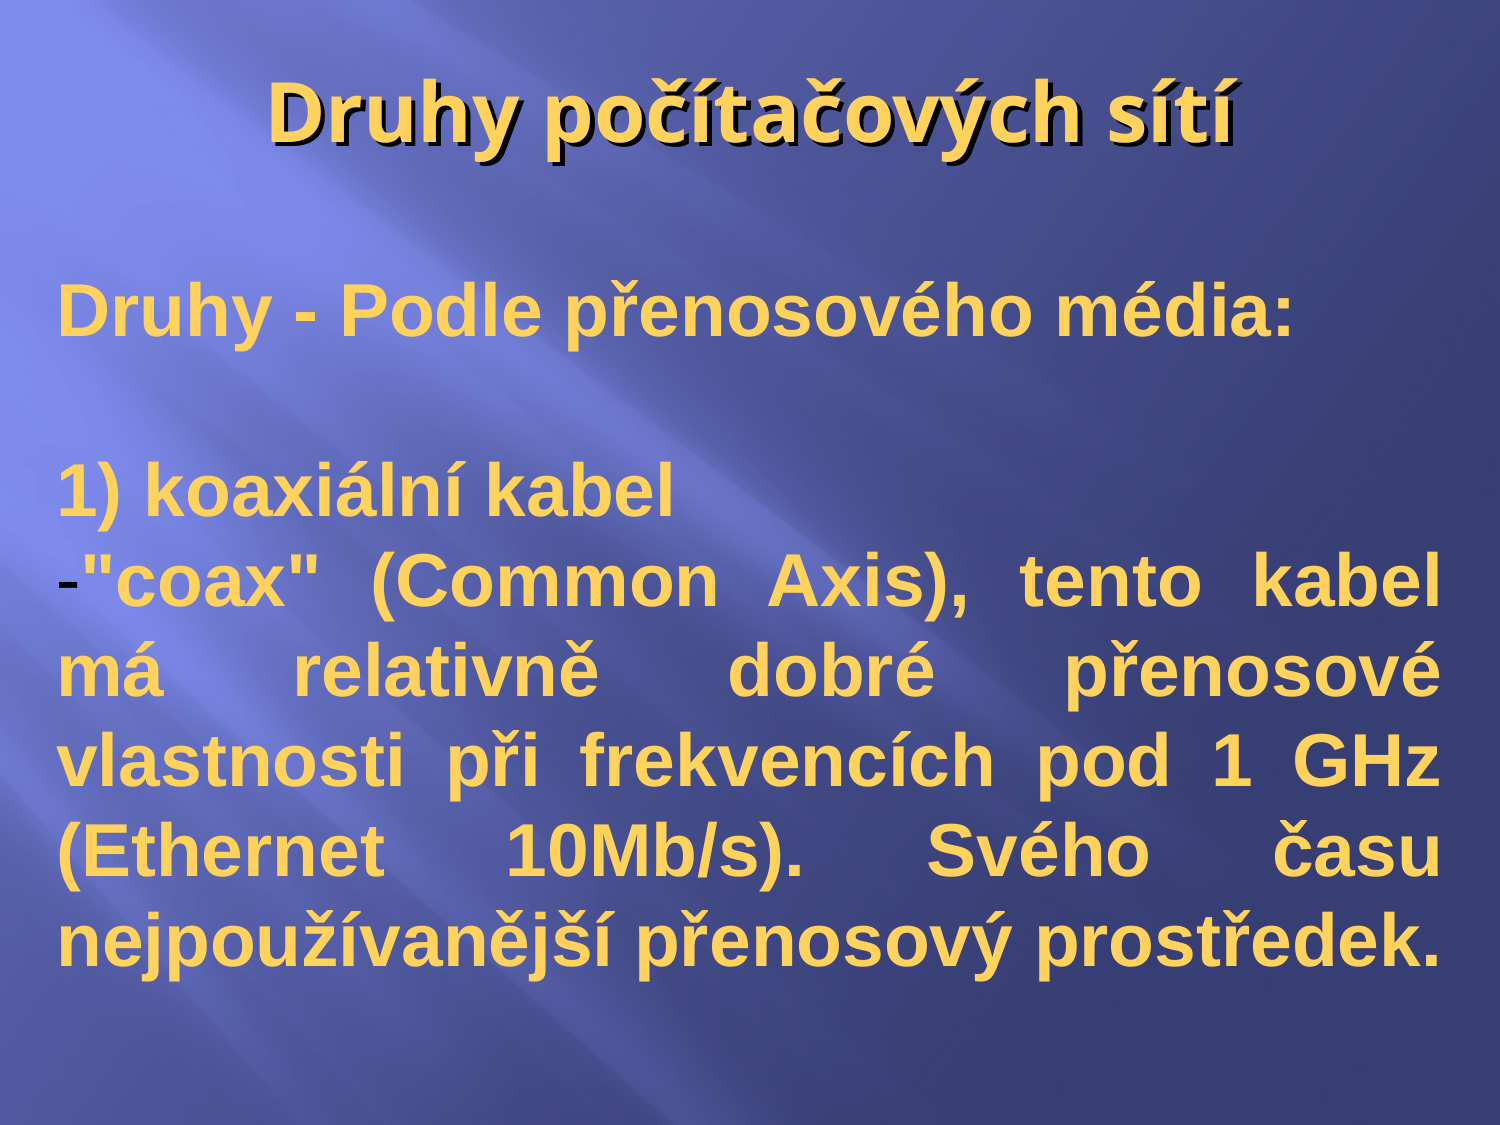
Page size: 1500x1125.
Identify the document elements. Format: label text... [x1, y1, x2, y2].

text_box Druhy - Podle přenosového média: 1) koaxiální kabel "coax" (Common Axis), tento kabel má relativně dobré přenosové vlastnosti při frekvencích pod 1 GHz (Ethernet 10Mb/s). Svého času nejpoužívanější přenosový prostředek. [41, 172, 1459, 1071]
title Druhy počítačových sítí [64, 45, 1436, 172]
